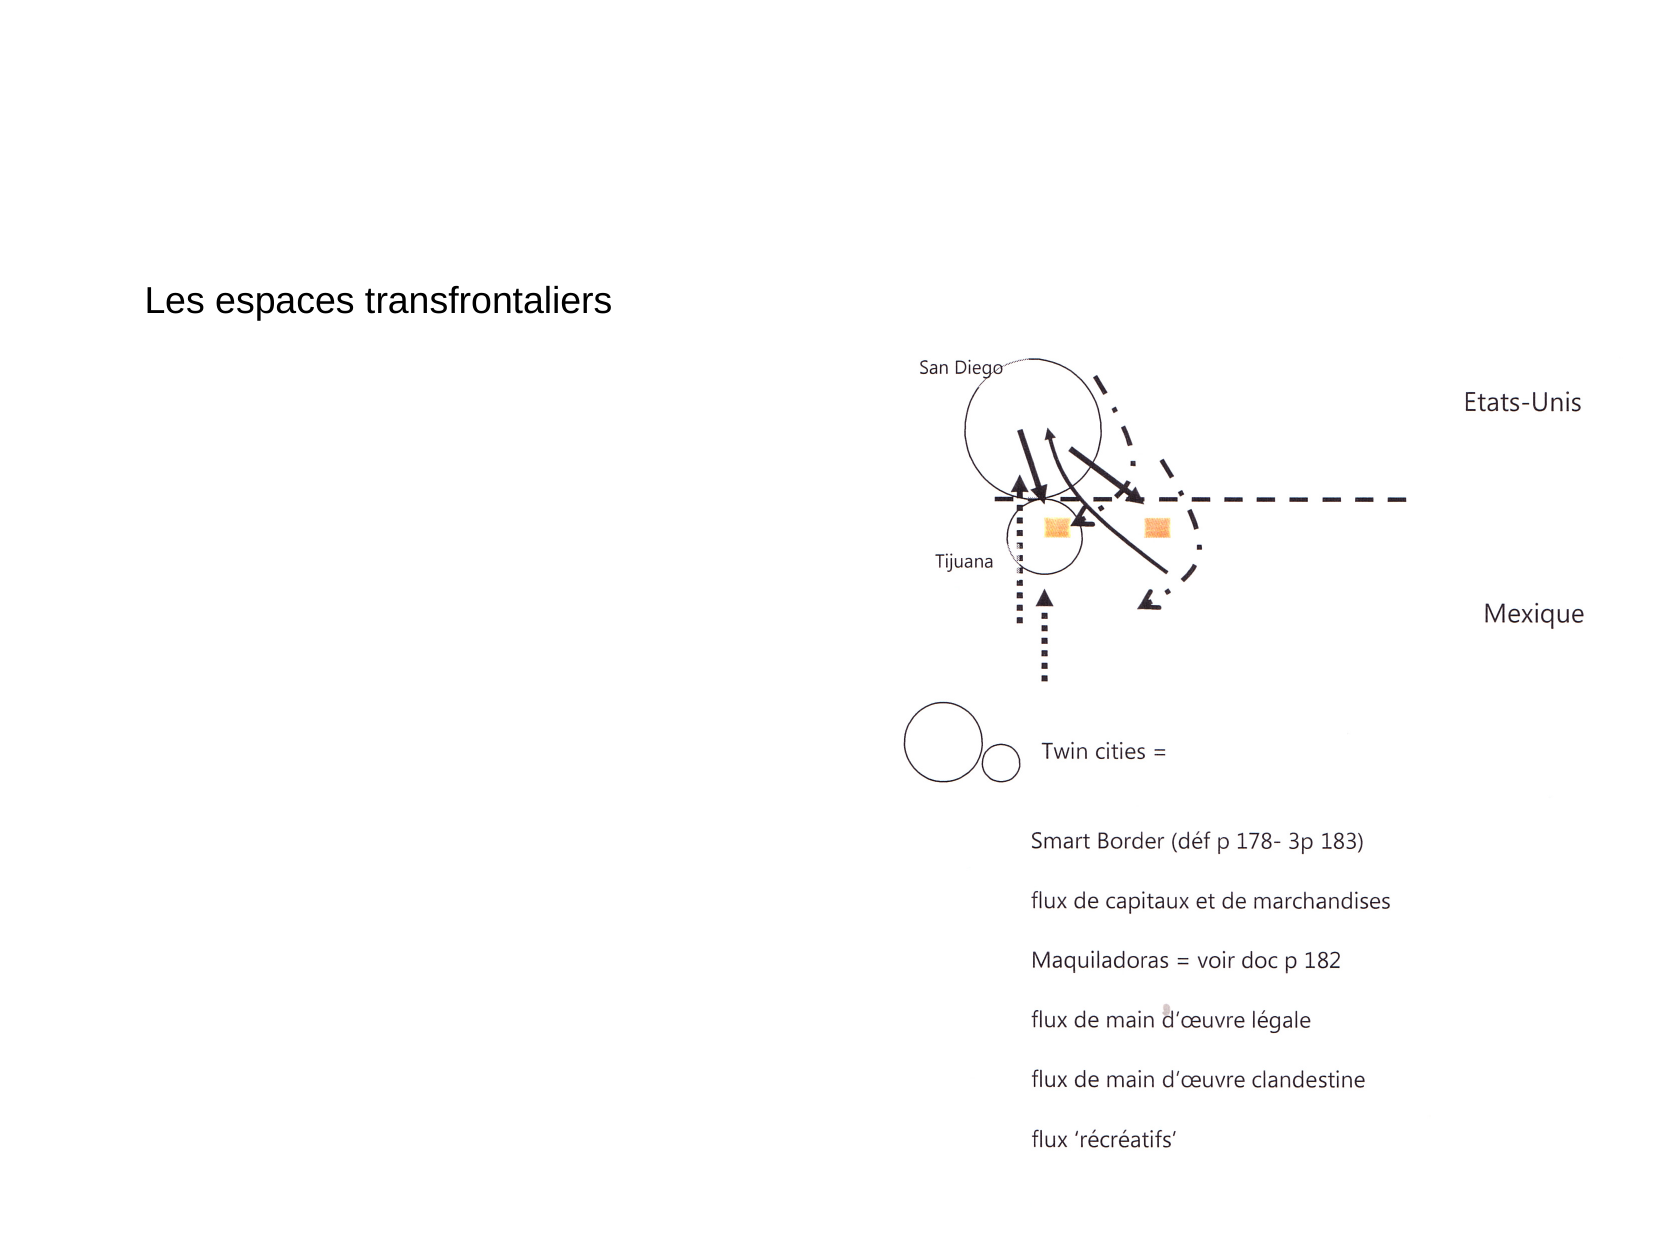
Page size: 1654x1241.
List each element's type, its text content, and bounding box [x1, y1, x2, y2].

picture [886, 322, 1654, 1217]
text_box Les espaces transfrontaliers [129, 271, 628, 329]
